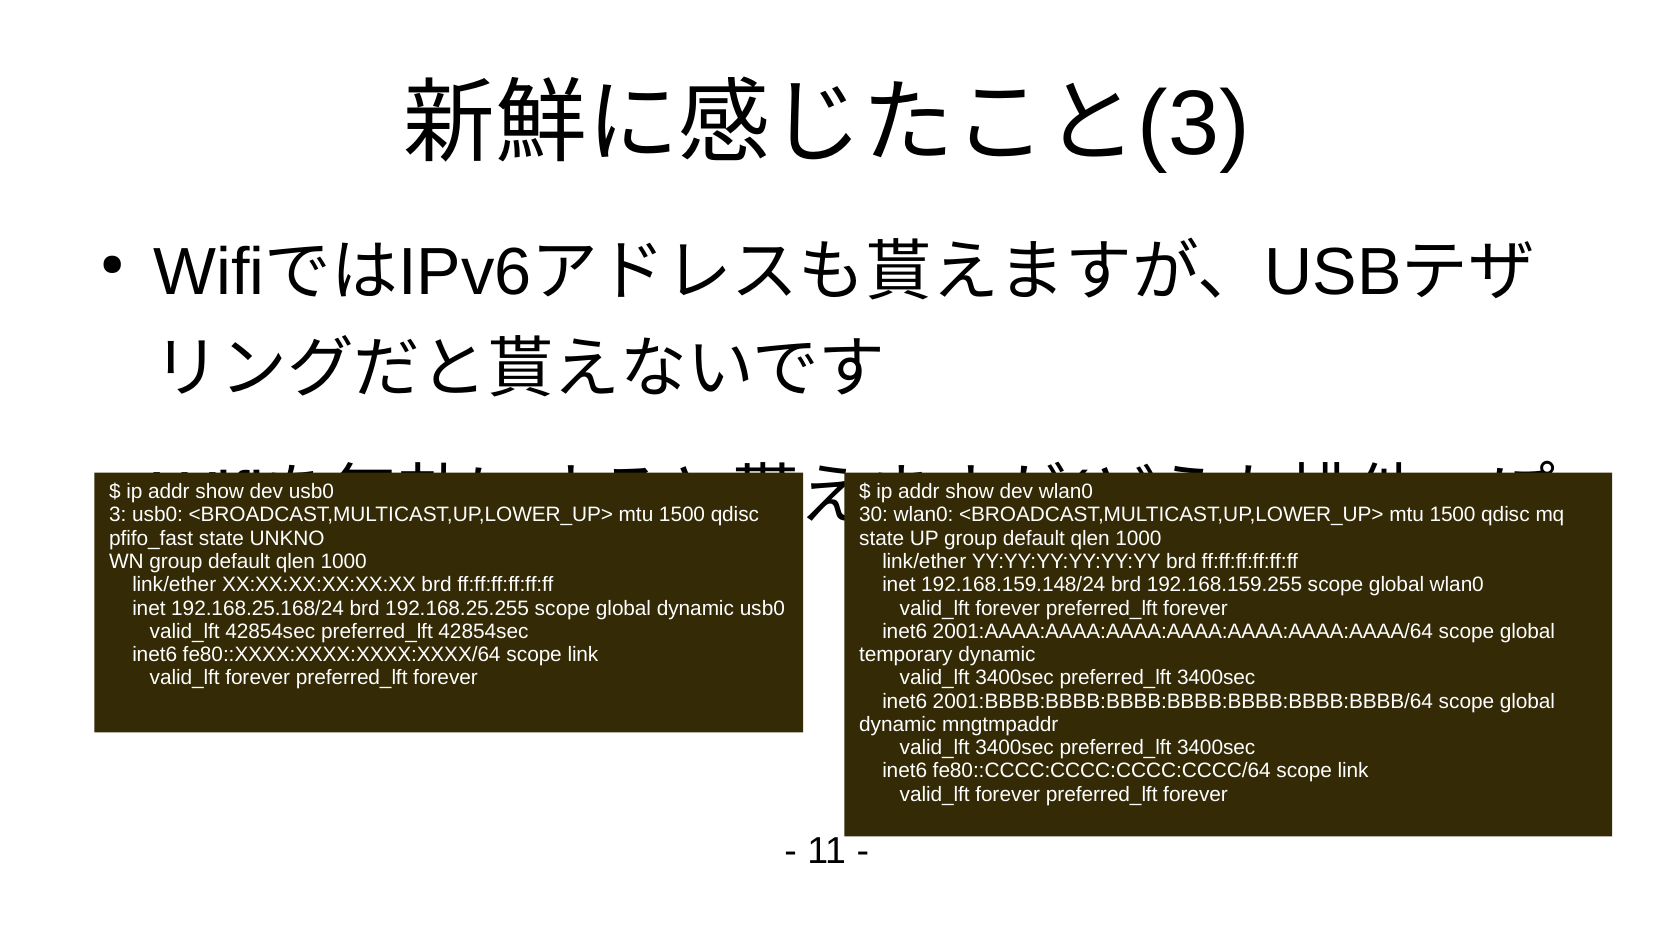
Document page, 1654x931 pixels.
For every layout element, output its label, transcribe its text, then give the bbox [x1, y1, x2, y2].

text_box - <番号> - [703, 815, 950, 886]
list WifiではIPv6アドレスも貰えますが、USBテザリングだと貰えないです Wifiを無効にすると貰えますが(どうも排他っぽい) [82, 217, 1571, 758]
text_box $ ip addr show dev wlan0 30: wlan0: <BROADCAST,MULTICAST,UP,LOWER_UP> mtu 1500 qdisc mq state UP group default qlen 1000 link/ether YY:YY:YY:YY:YY:YY brd ff:ff:ff:ff:ff:ff inet 192.168.159.148/24 brd 192.168.159.255 scope global wlan0 valid_lft forever preferred_lft forever inet6 2001:AAAA:AAAA:AAAA:AAAA:AAAA:AAAA:AAAA/64 scope global temporary dynamic valid_lft 3400sec preferred_lft 3400sec inet6 2001:BBBB:BBBB:BBBB:BBBB:BBBB:BBBB:BBBB/64 scope global dynamic mngtmpaddr valid_lft 3400sec preferred_lft 3400sec inet6 fe80::CCCC:CCCC:CCCC:CCCC/64 scope link valid_lft forever preferred_lft forever [844, 472, 1613, 837]
title 新鮮に感じたこと(3) [82, 37, 1571, 193]
text_box $ ip addr show dev usb0 3: usb0: <BROADCAST,MULTICAST,UP,LOWER_UP> mtu 1500 qdisc pfifo_fast state UNKNO WN group default qlen 1000 link/ether XX:XX:XX:XX:XX:XX brd ff:ff:ff:ff:ff:ff inet 192.168.25.168/24 brd 192.168.25.255 scope global dynamic usb0 valid_lft 42854sec preferred_lft 42854sec inet6 fe80::XXXX:XXXX:XXXX:XXXX/64 scope link valid_lft forever preferred_lft forever [94, 472, 804, 733]
